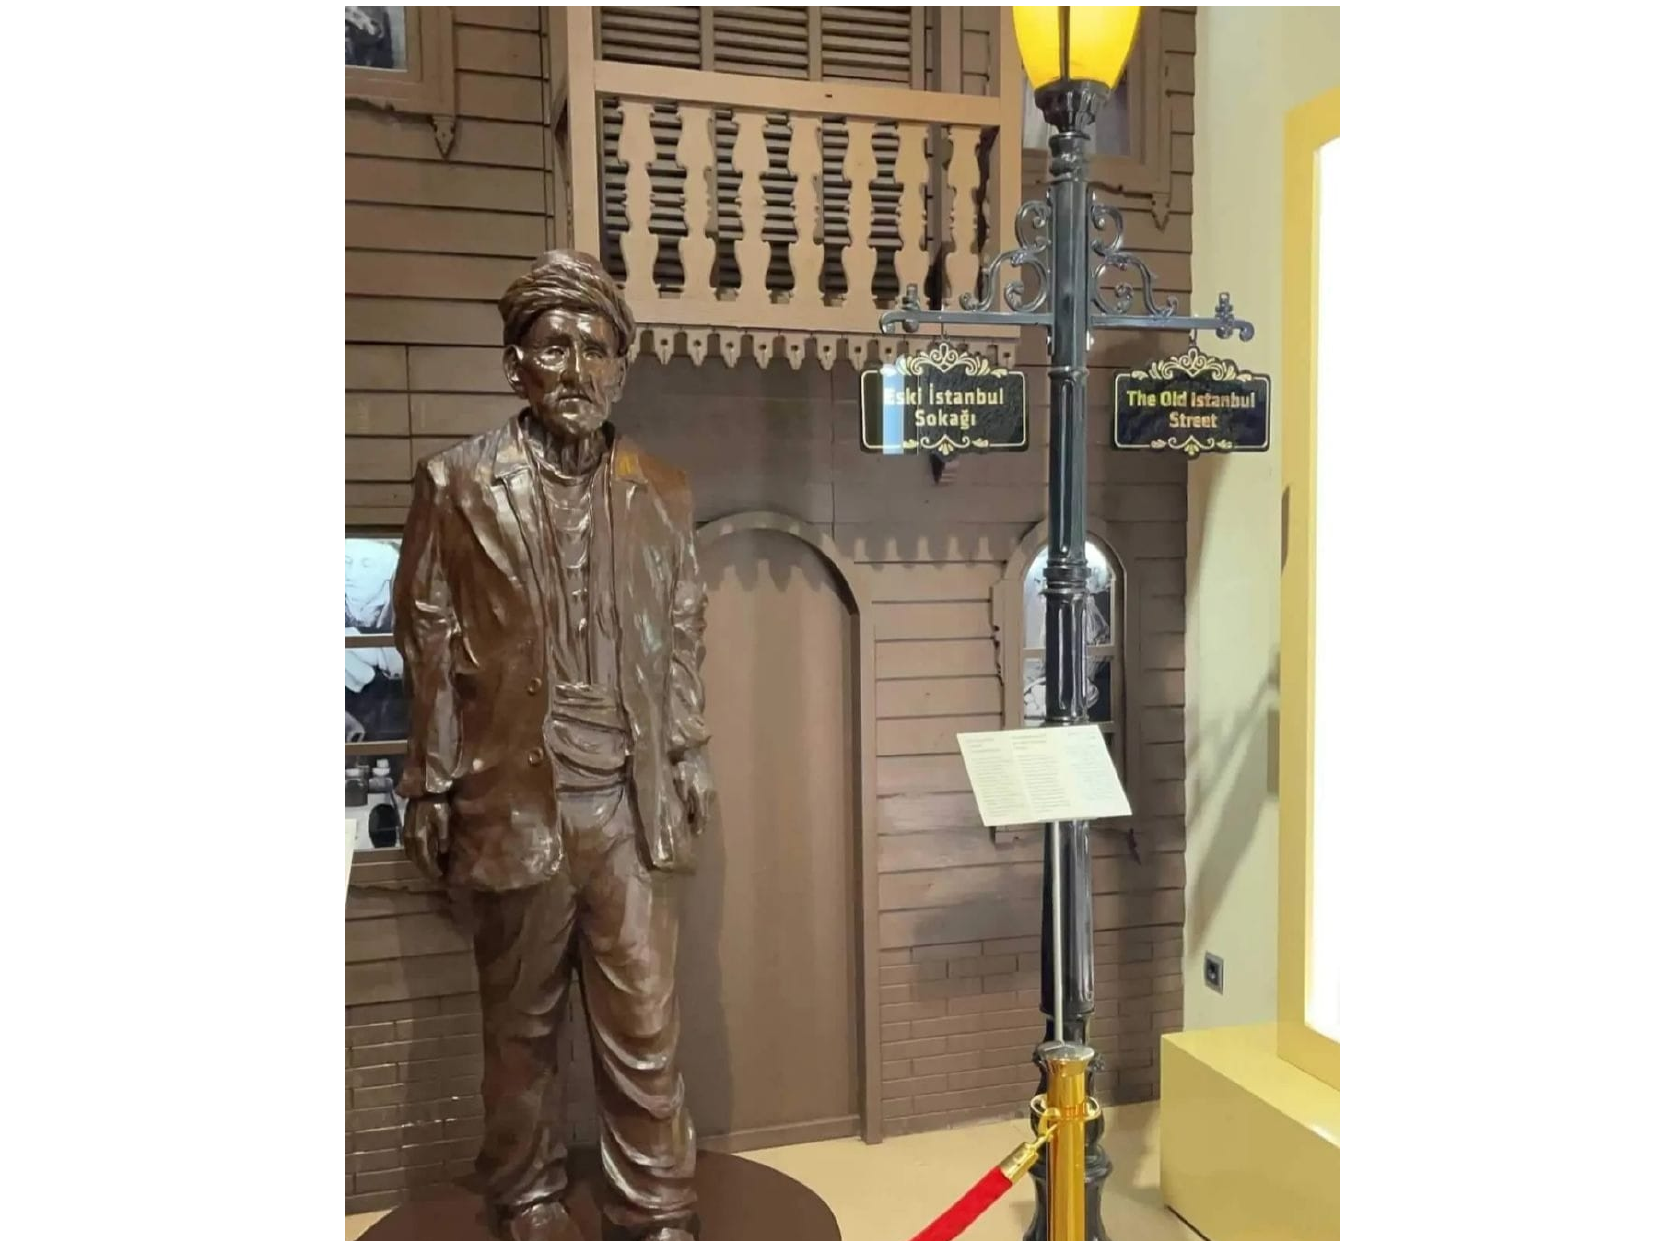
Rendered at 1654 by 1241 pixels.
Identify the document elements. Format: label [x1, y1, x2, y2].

picture [345, 7, 1340, 1241]
